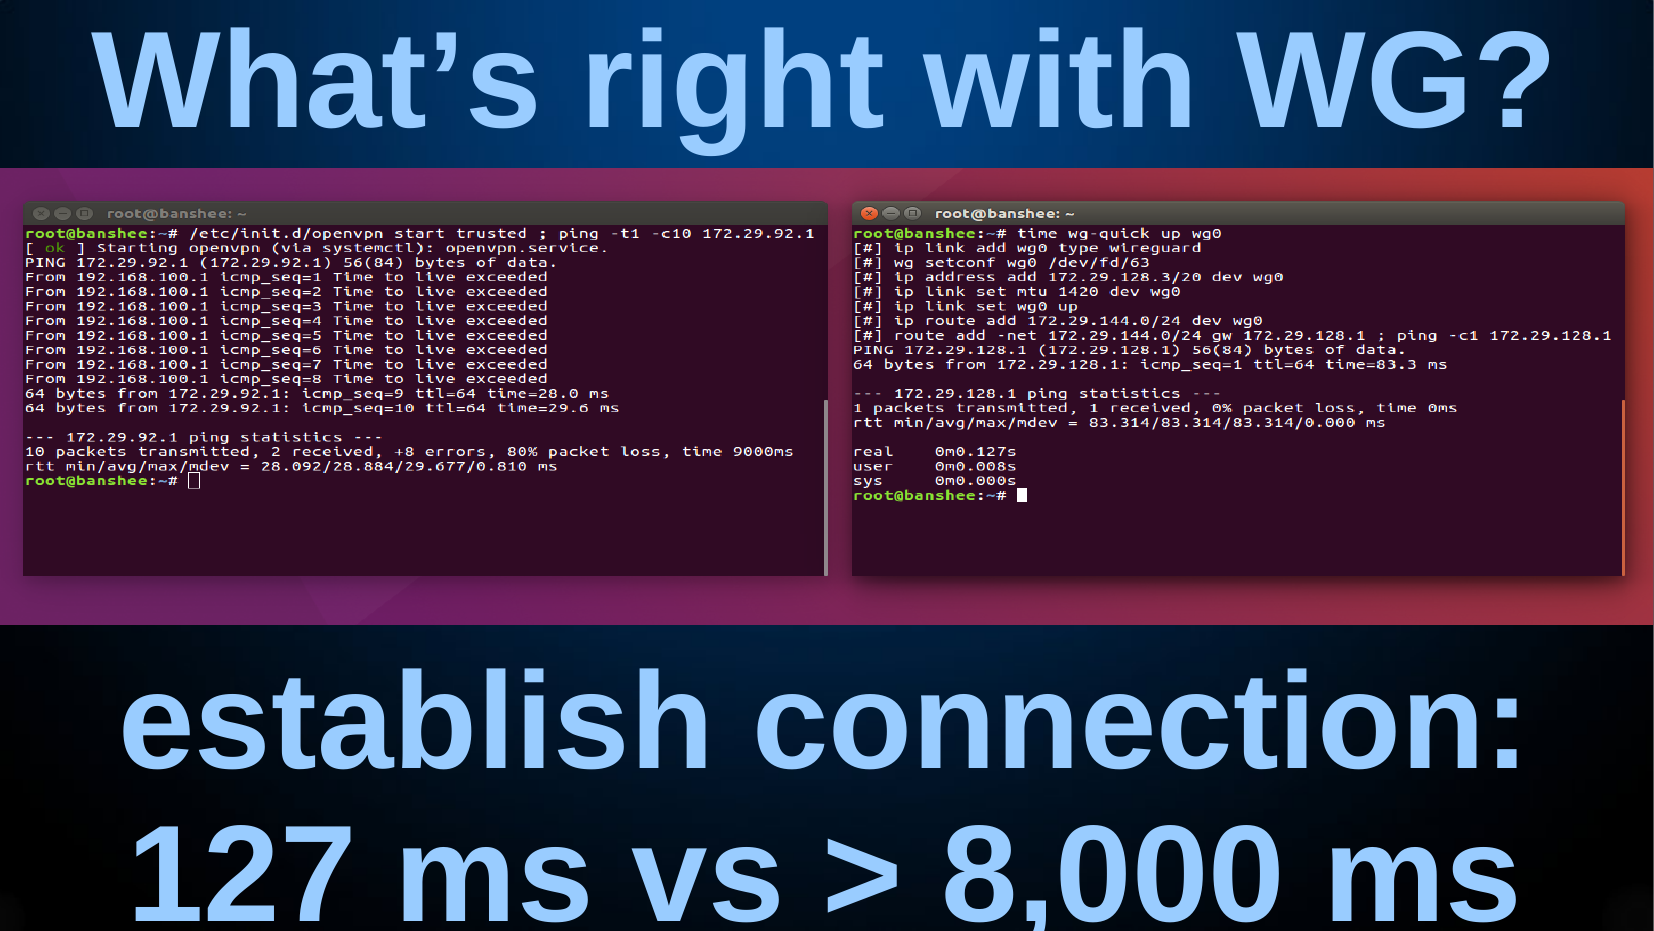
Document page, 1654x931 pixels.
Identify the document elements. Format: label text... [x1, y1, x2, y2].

title establish connection: 127 ms vs > 8,000 ms [0, 643, 1651, 931]
picture [0, 0, 1654, 931]
title What’s right with WG? [0, 2, 1651, 158]
